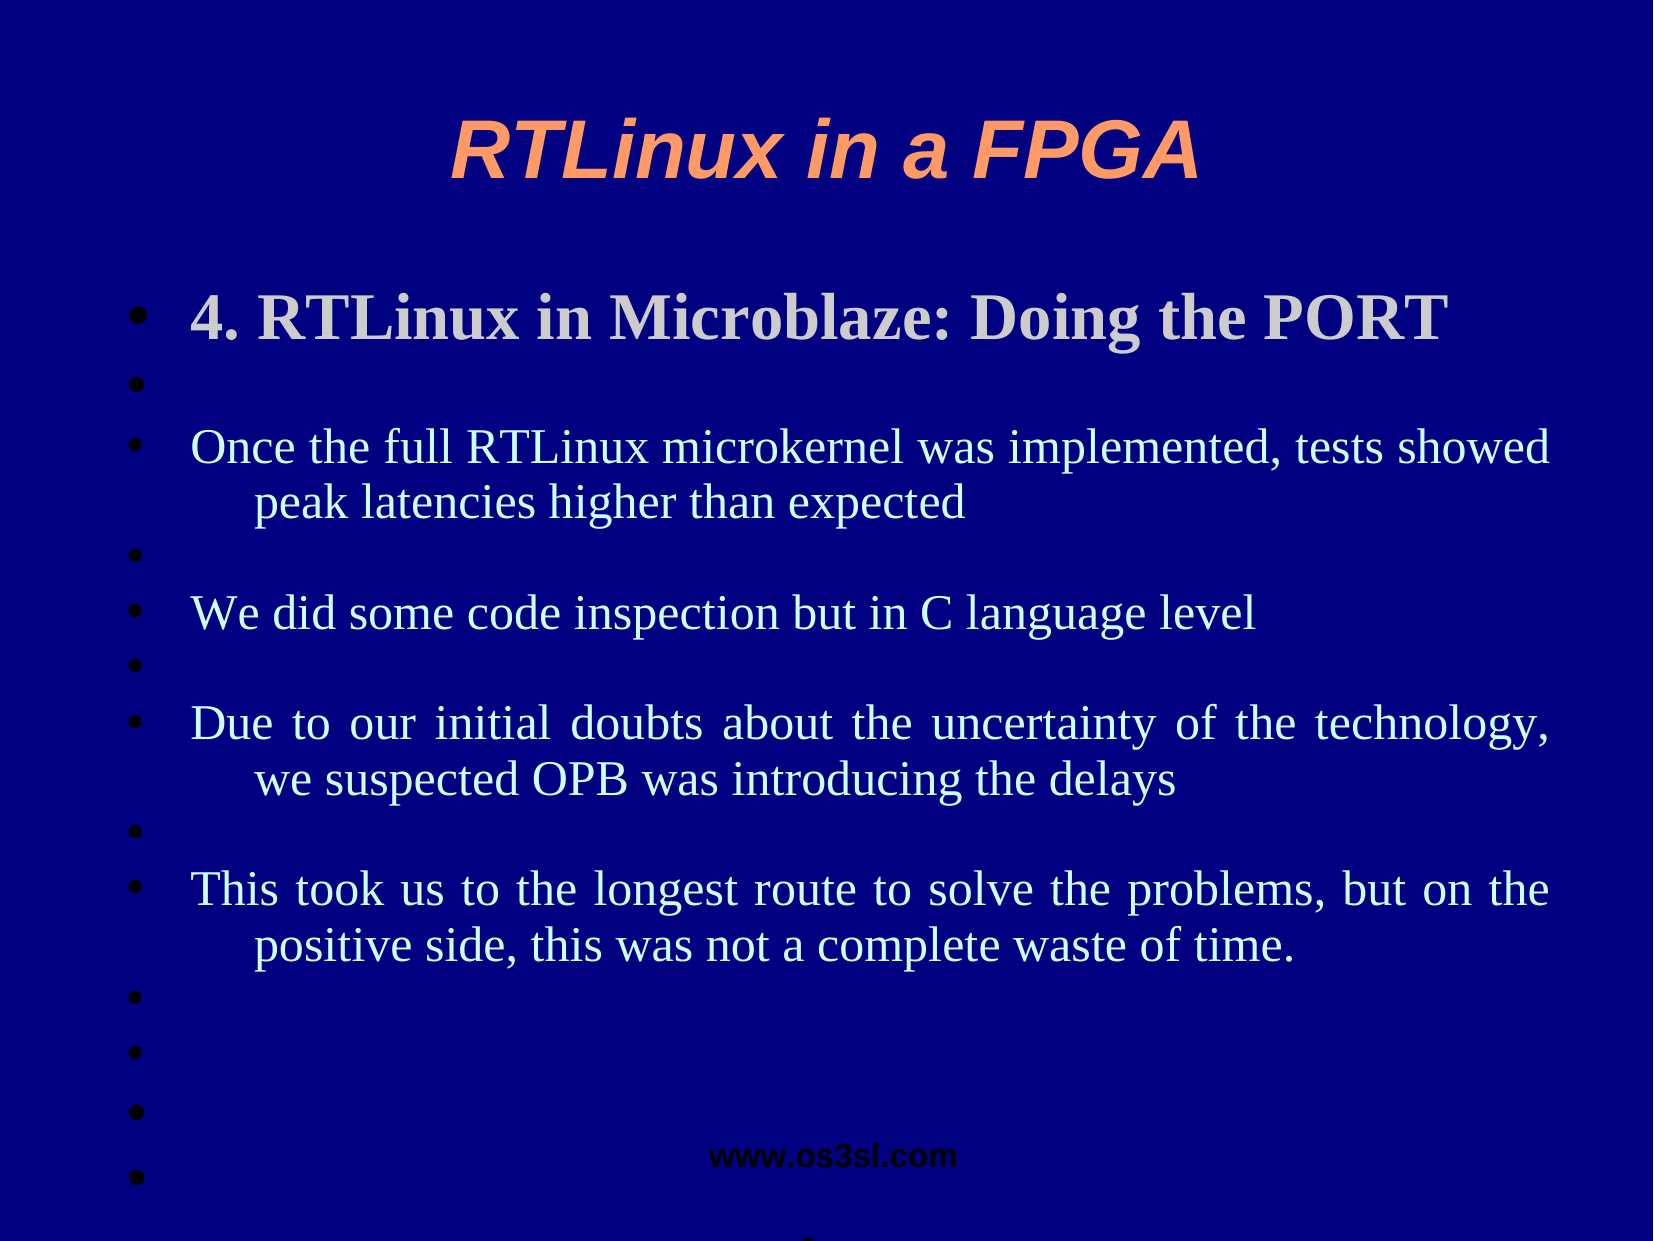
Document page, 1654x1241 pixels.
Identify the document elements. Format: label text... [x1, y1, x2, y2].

text_box www.os3sl.com [709, 1137, 959, 1199]
title RTLinux in a FPGA [121, 46, 1534, 230]
subtitle 4. RTLinux in Microblaze: Doing the PORT Once the full RTLinux microkernel was implemented, tests showed peak latencies higher than expected We did some code inspection but in C language level Due to our initial doubts about the uncertainty of the technology, we suspected OPB was introducing the delays This took us to the longest route to solve the problems, but on the positive side, this was not a complete waste of time. [112, 230, 1552, 1241]
